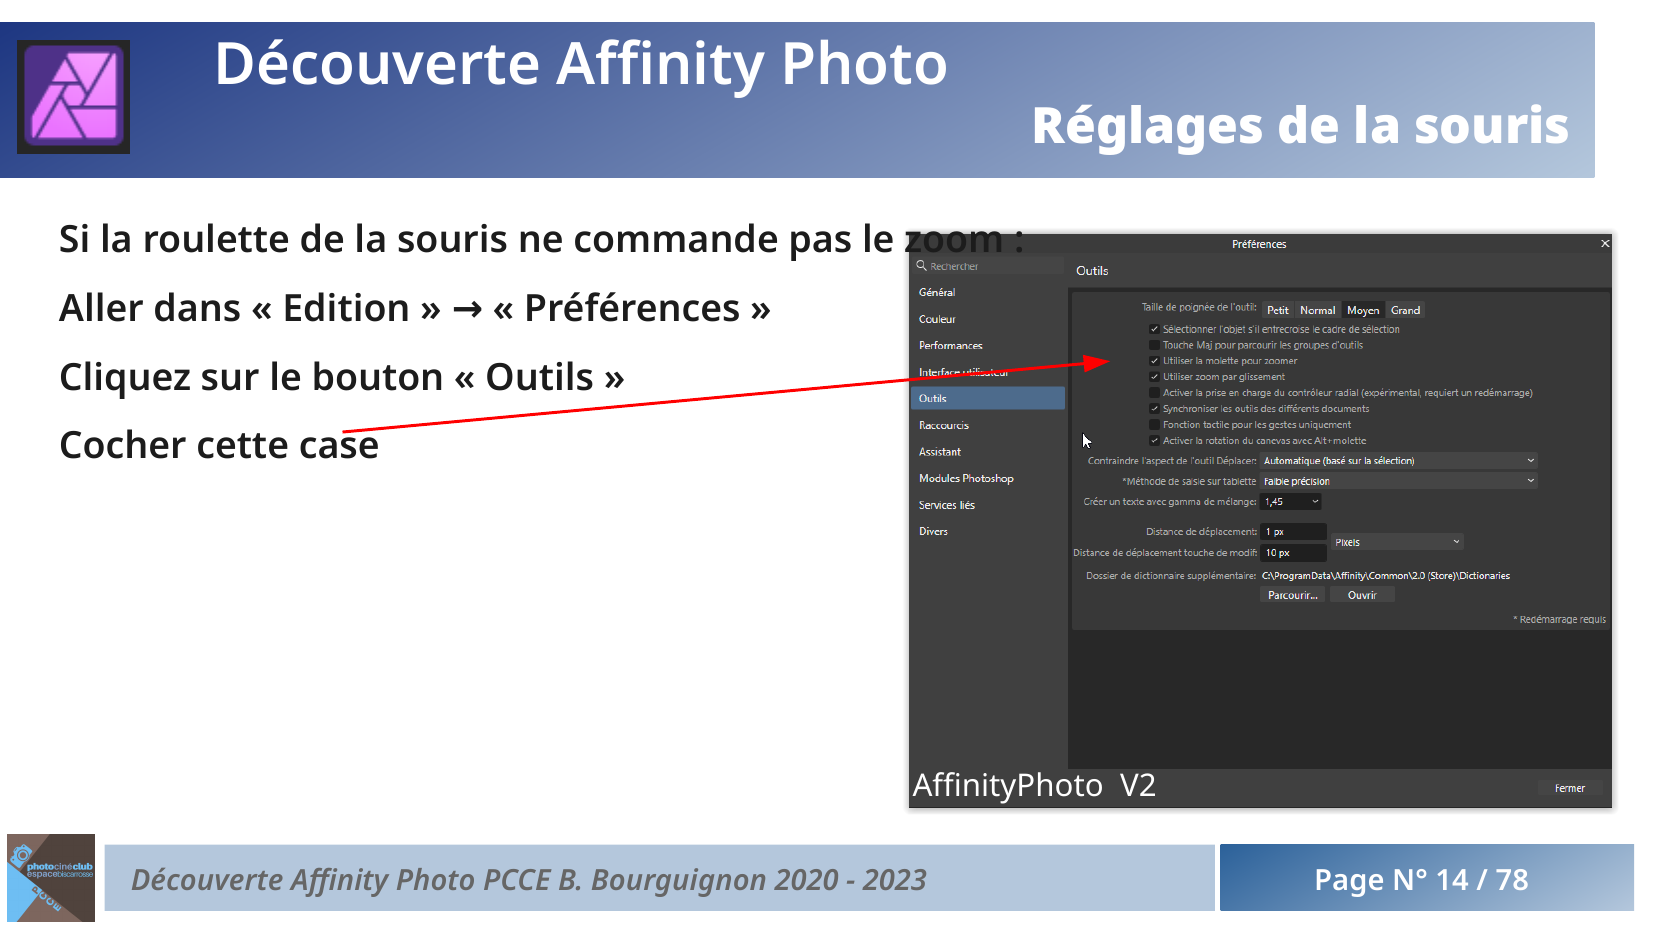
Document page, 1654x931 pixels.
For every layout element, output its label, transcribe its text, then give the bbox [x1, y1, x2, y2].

list Si la roulette de la souris ne commande pas le zoom : Aller dans « Edition » → « Préférences » Cliquez sur le bouton « Outils » Cocher cette case [59, 212, 1565, 820]
picture [17, 40, 130, 154]
title Réglages de la souris [874, 47, 1571, 158]
text_box AffinityPhoto V2 [897, 755, 1252, 815]
picture [7, 834, 95, 922]
picture [1565, 226, 1619, 815]
